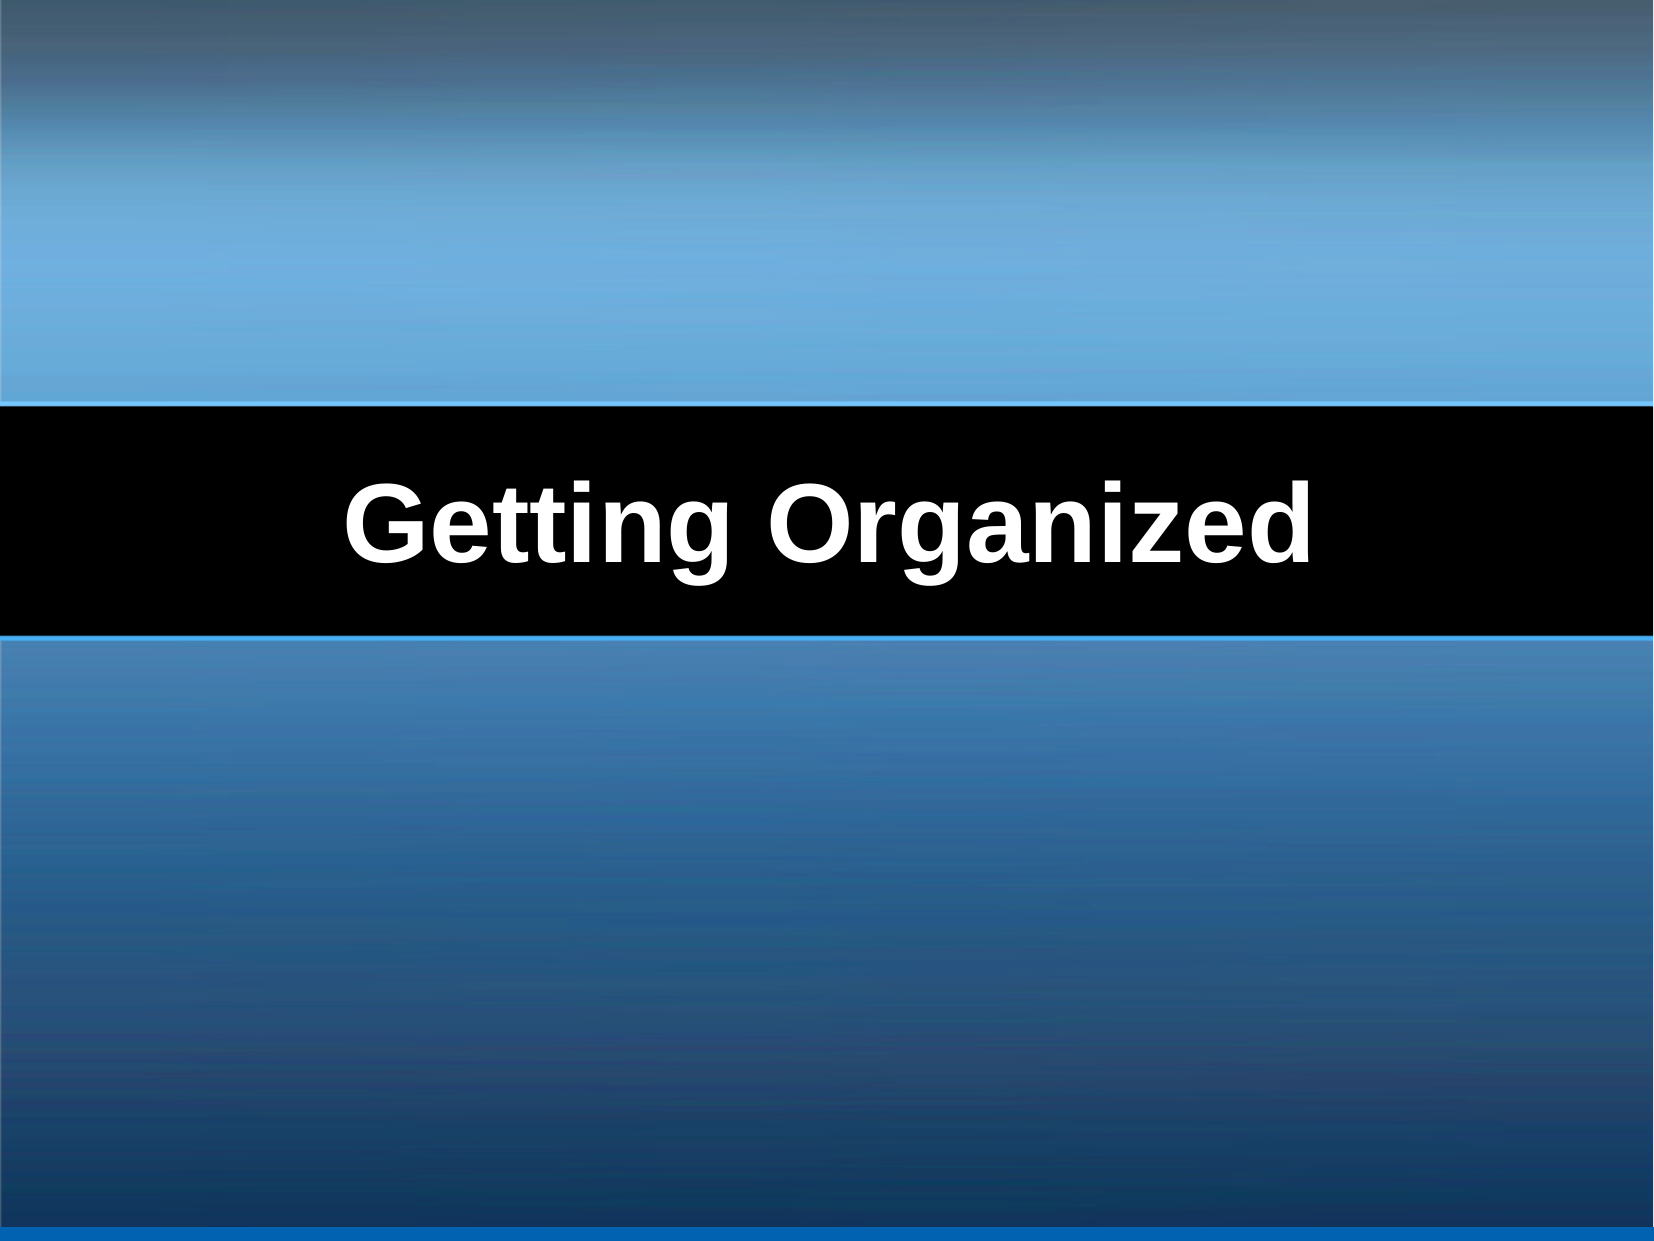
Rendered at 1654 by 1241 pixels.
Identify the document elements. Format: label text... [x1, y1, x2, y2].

title Getting Organized [123, 419, 1536, 627]
picture [0, 0, 1654, 1227]
